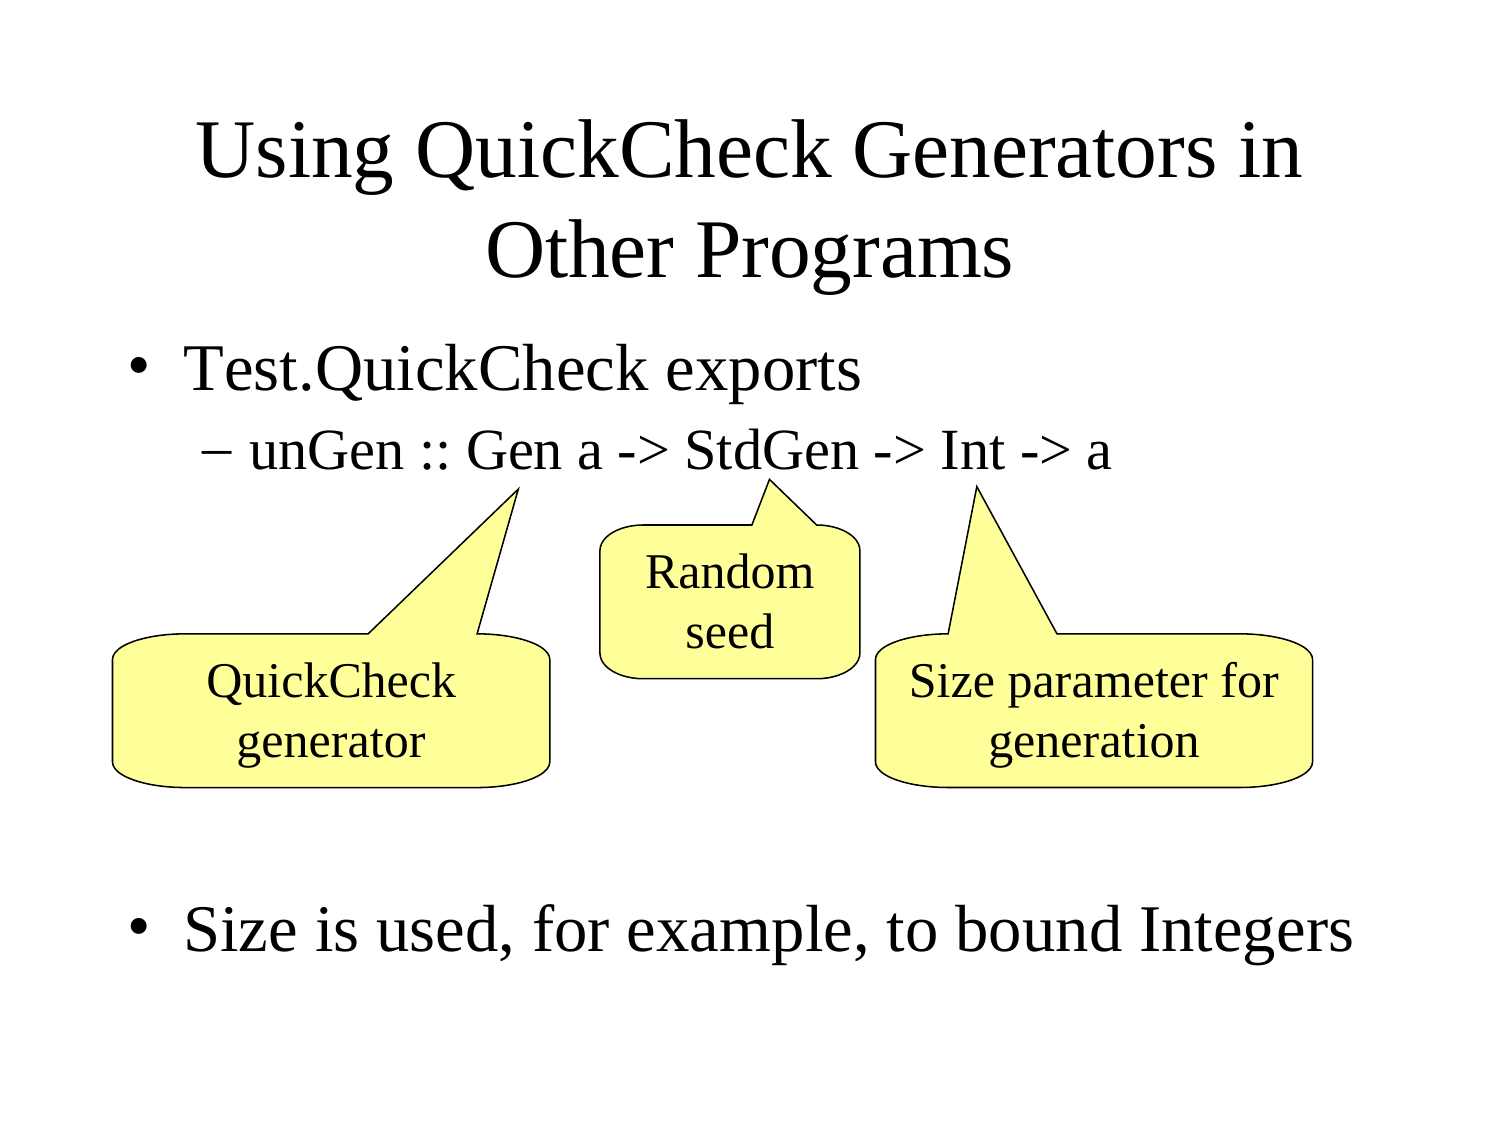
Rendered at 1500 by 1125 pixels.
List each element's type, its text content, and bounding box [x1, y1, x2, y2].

text_box QuickCheck generator [112, 489, 550, 788]
text_box Random seed [599, 479, 860, 679]
text_box Size parameter for generation [875, 486, 1313, 788]
list Test.QuickCheck exports unGen :: Gen a -> StdGen -> Int -> a Size is used, for example, to bound Integers [112, 324, 1388, 1000]
title Using QuickCheck Generators in Other Programs [112, 86, 1388, 302]
